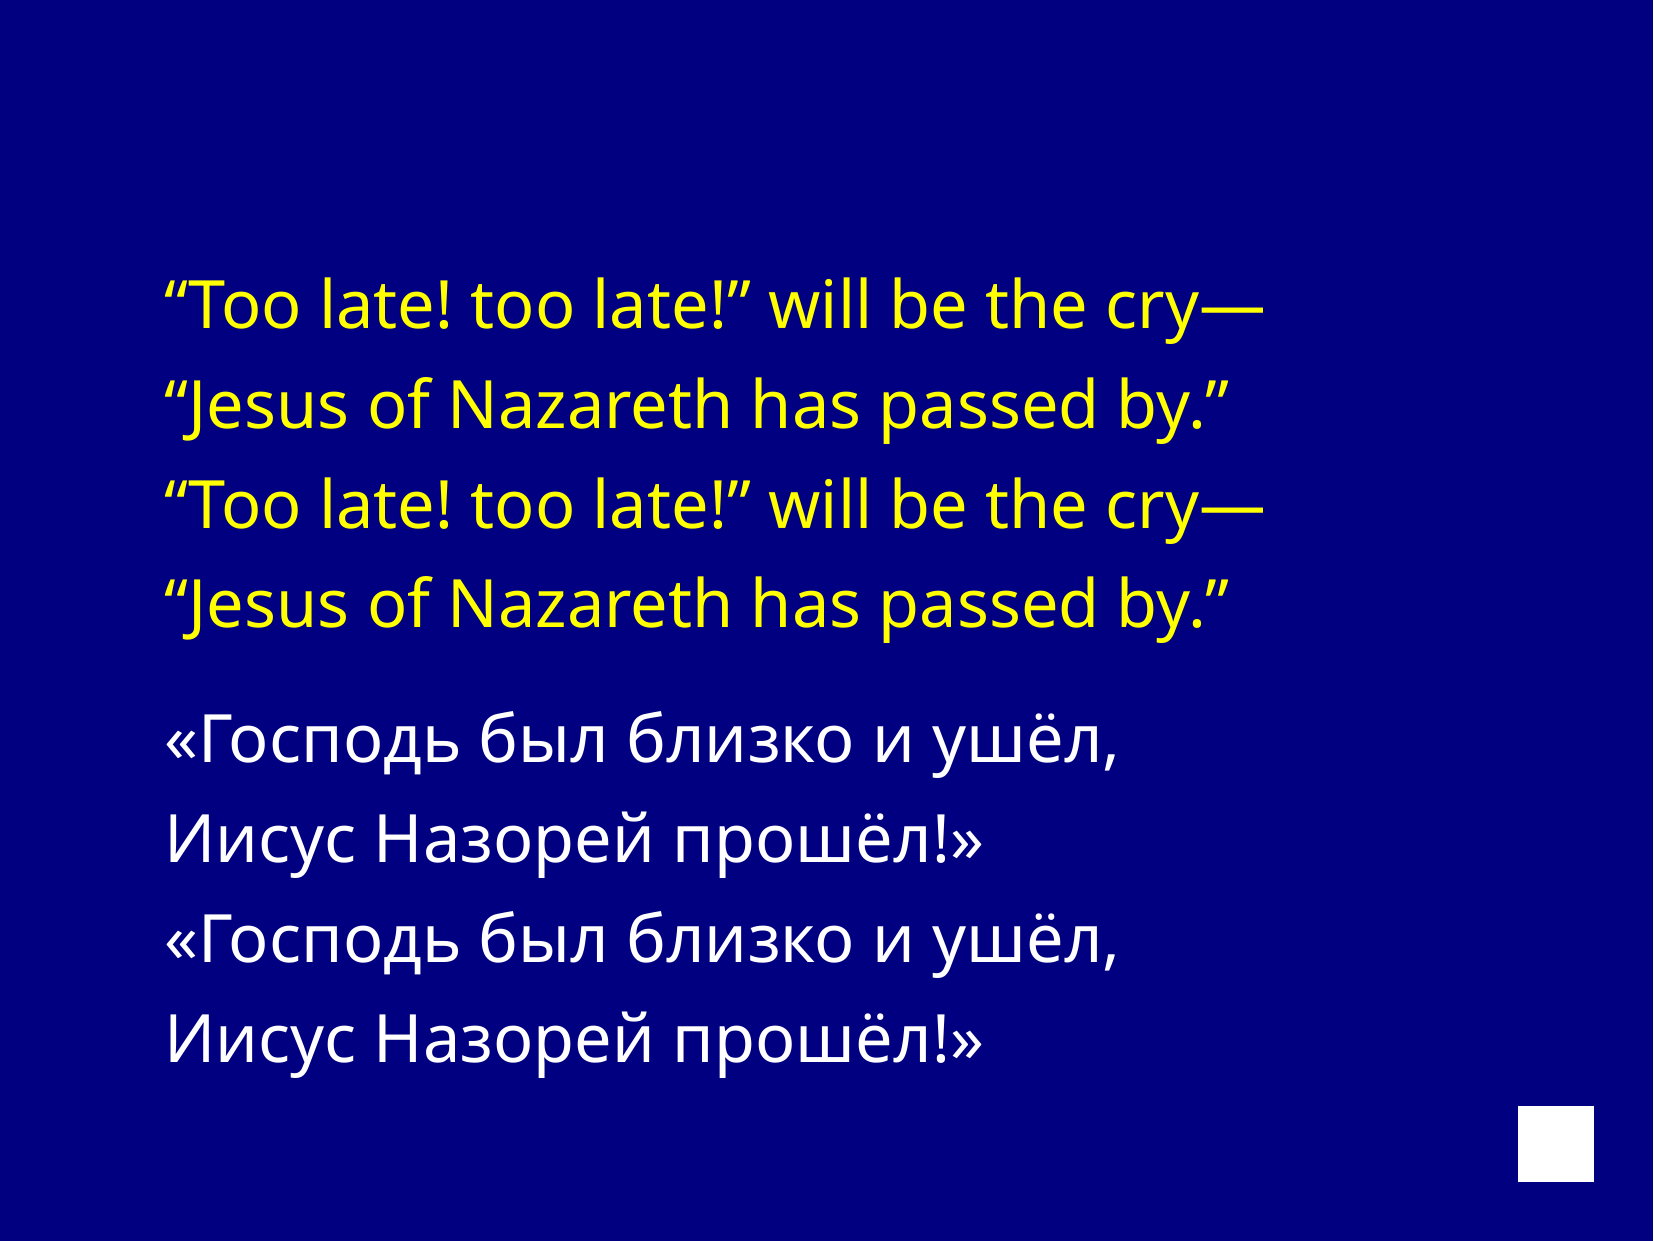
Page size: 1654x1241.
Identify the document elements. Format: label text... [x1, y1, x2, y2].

text_box [1518, 1106, 1594, 1182]
text_box “Too late! too late!” will be the cry— “Jesus of Nazareth has passed by.” “Too late! too late!” will be the cry— “Jesus of Nazareth has passed by.” [37, 150, 1653, 713]
text_box «Господь был близко и ушёл, Иисус Назорей прошёл!» «Господь был близко и ушёл, Иисус Назорей прошёл!» [37, 675, 1576, 1163]
